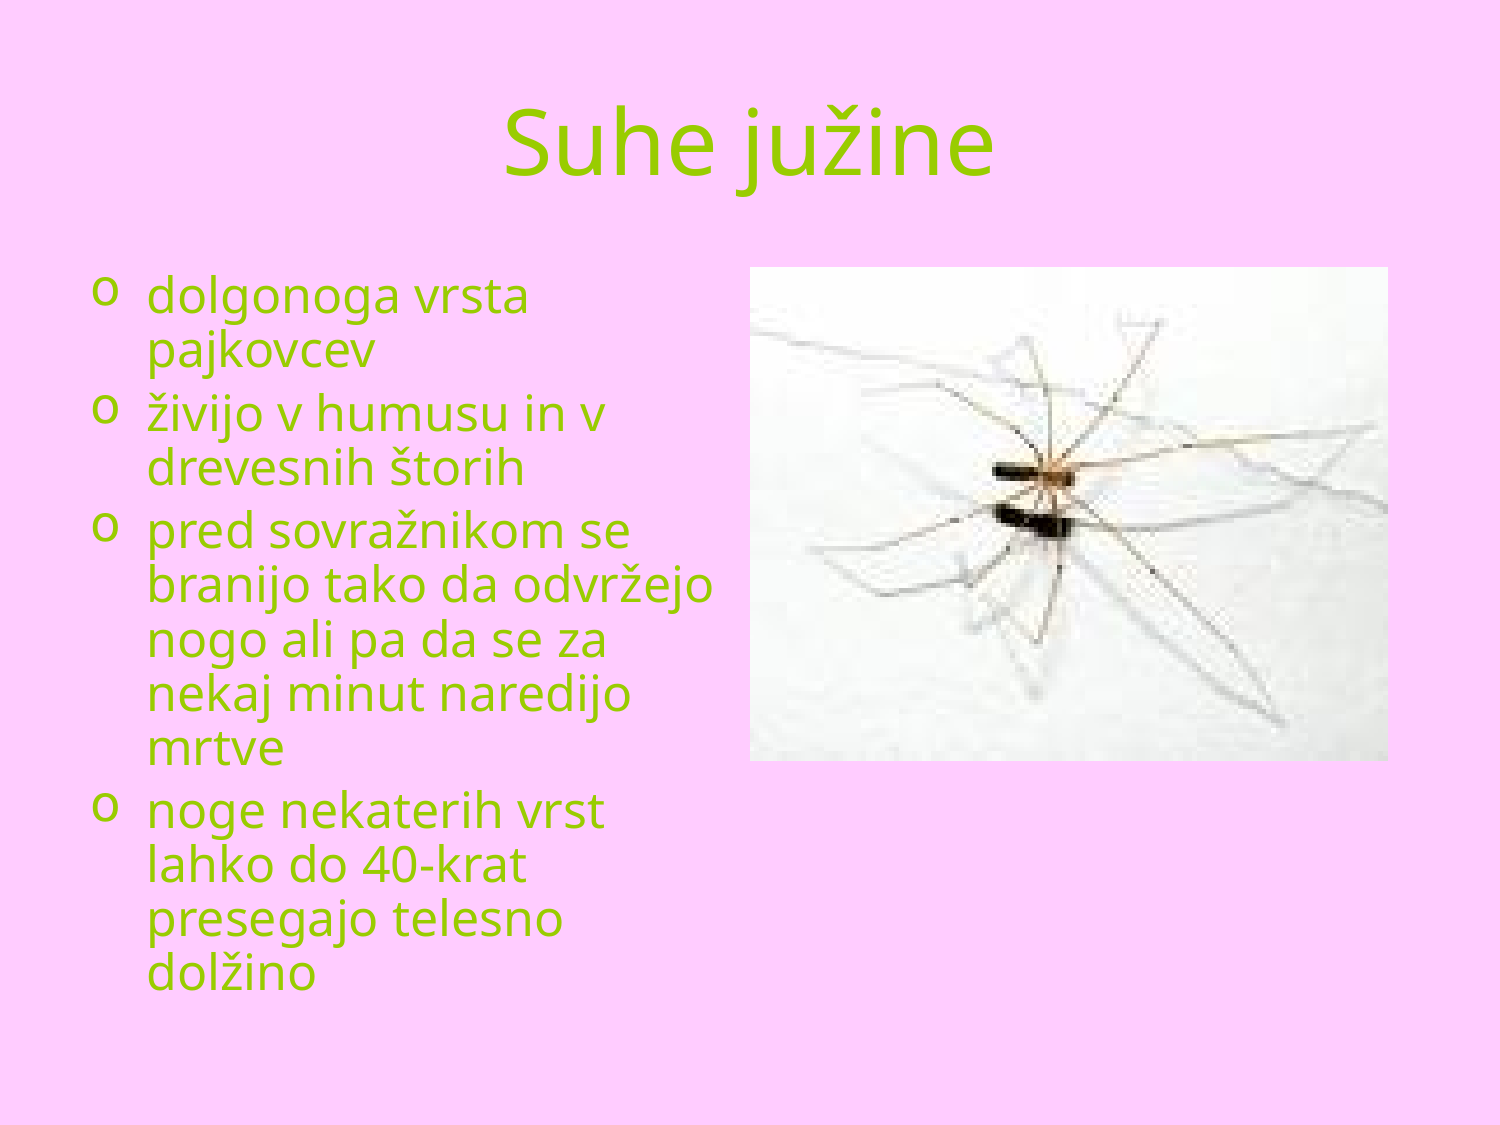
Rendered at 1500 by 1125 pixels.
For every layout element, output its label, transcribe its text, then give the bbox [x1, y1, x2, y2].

list dolgonoga vrsta pajkovcev živijo v humusu in v drevesnih štorih pred sovražnikom se branijo tako da odvržejo nogo ali pa da se za nekaj minut naredijo mrtve noge nekaterih vrst lahko do 40-krat presegajo telesno dolžino [75, 262, 738, 1005]
picture [750, 267, 1388, 761]
title Suhe južine [75, 45, 1425, 233]
